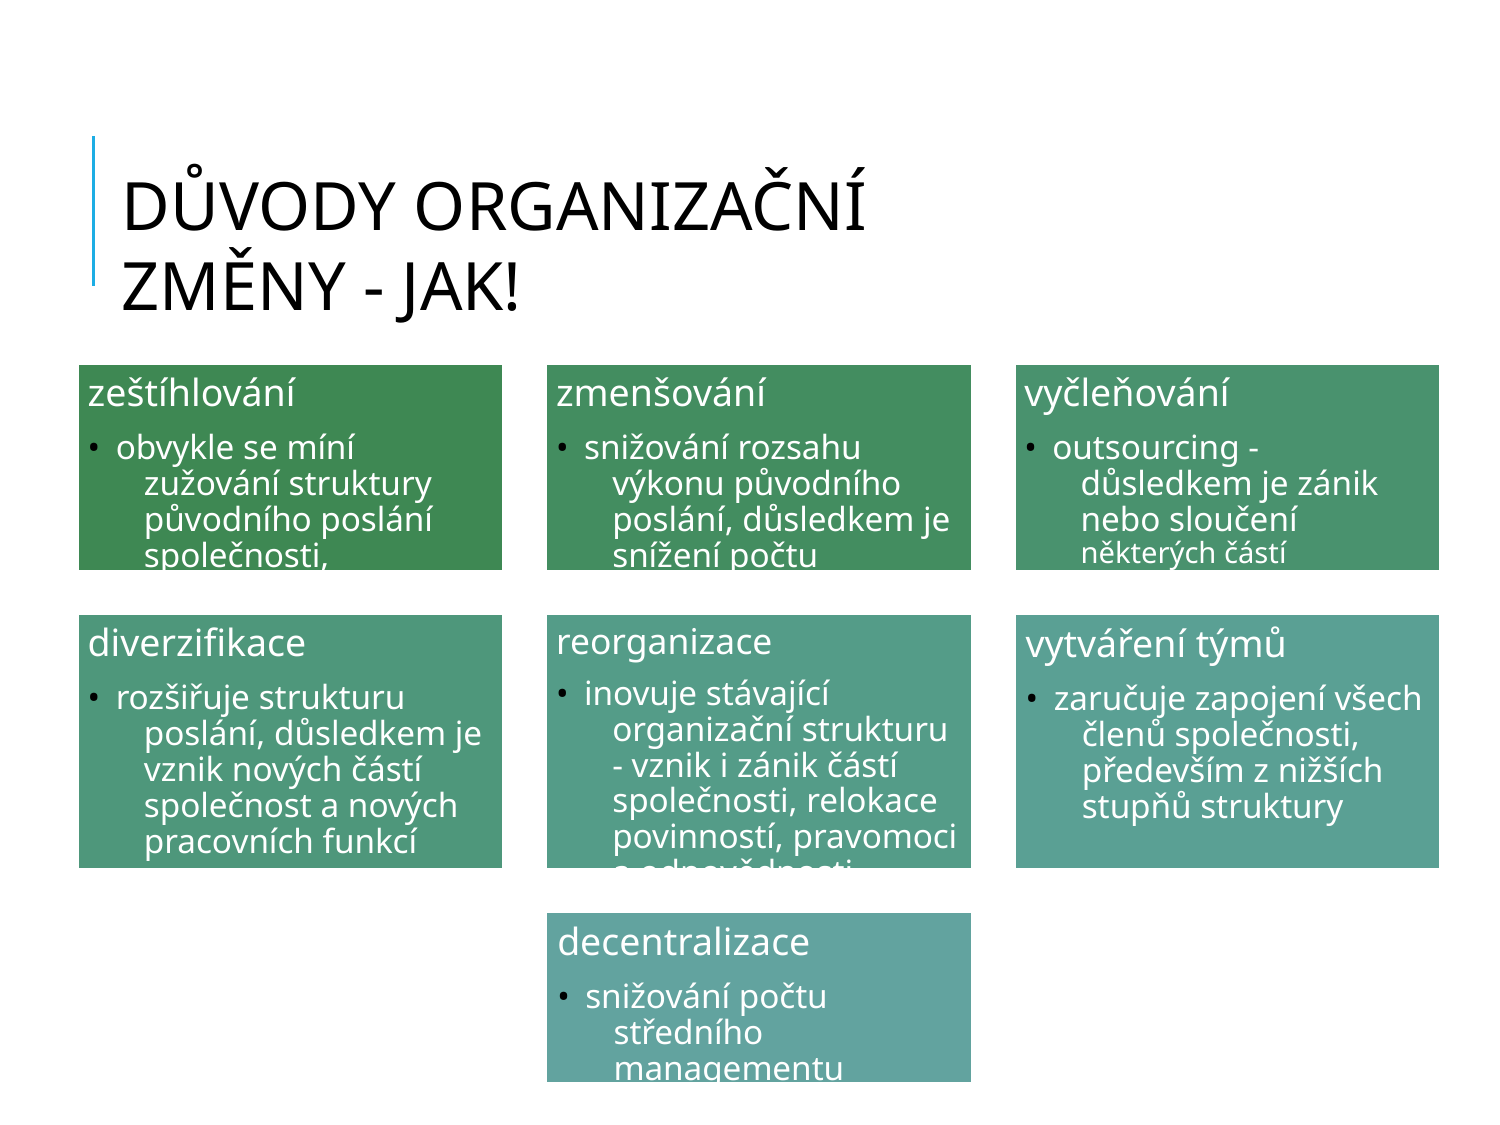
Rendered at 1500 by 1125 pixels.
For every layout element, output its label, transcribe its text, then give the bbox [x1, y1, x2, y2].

text_box diverzifikace rozšiřuje strukturu poslání, důsledkem je vznik nových částí společnost a nových pracovních funkcí [77, 613, 504, 870]
text_box vyčleňování outsourcing - důsledkem je zánik nebo sloučení některých částí [1014, 363, 1441, 572]
text_box vytváření týmů zaručuje zapojení všech členů společnosti, především z nižších stupňů struktury [1014, 613, 1441, 870]
text_box reorganizace inovuje stávající organizační strukturu - vznik i zánik částí společnosti, relokace povinností, pravomoci a odpovědnosti [546, 613, 972, 870]
text_box DŮVODY ORGANIZAČNÍ ZMĚNY - JAK! [95, 156, 894, 257]
text_box zeštíhlování obvykle se míní zužování struktury původního poslání společnosti, důsledkem je zánik některých částí [77, 363, 504, 572]
text_box decentralizace snižování počtu středního managementu [546, 911, 972, 1084]
text_box zmenšování snižování rozsahu výkonu původního poslání, důsledkem je snížení počtu organizačních úrovní [546, 363, 972, 572]
